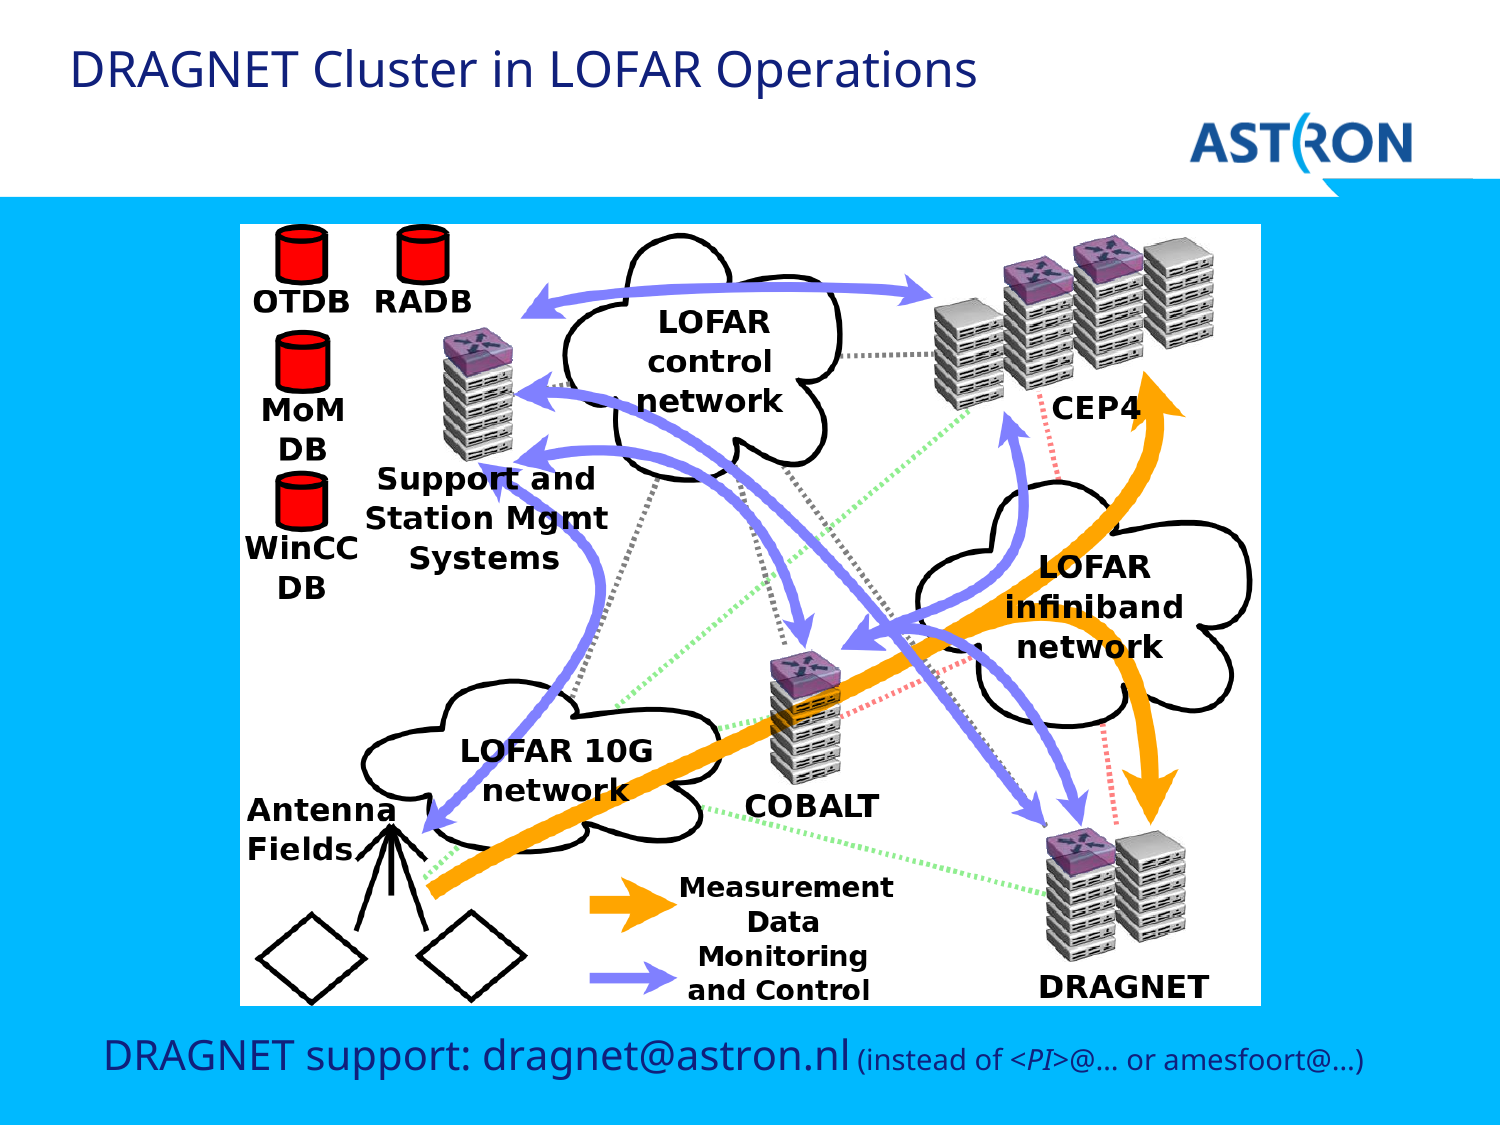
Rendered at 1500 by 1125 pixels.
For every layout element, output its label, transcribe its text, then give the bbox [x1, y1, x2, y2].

picture [0, 0, 1500, 196]
picture [241, 225, 1260, 1005]
title DRAGNET Cluster in LOFAR Operations [69, 37, 1075, 188]
list DRAGNET support: dragnet@astron.nl (instead of <PI>@… or amesfoort@…) [71, 1018, 1500, 1079]
